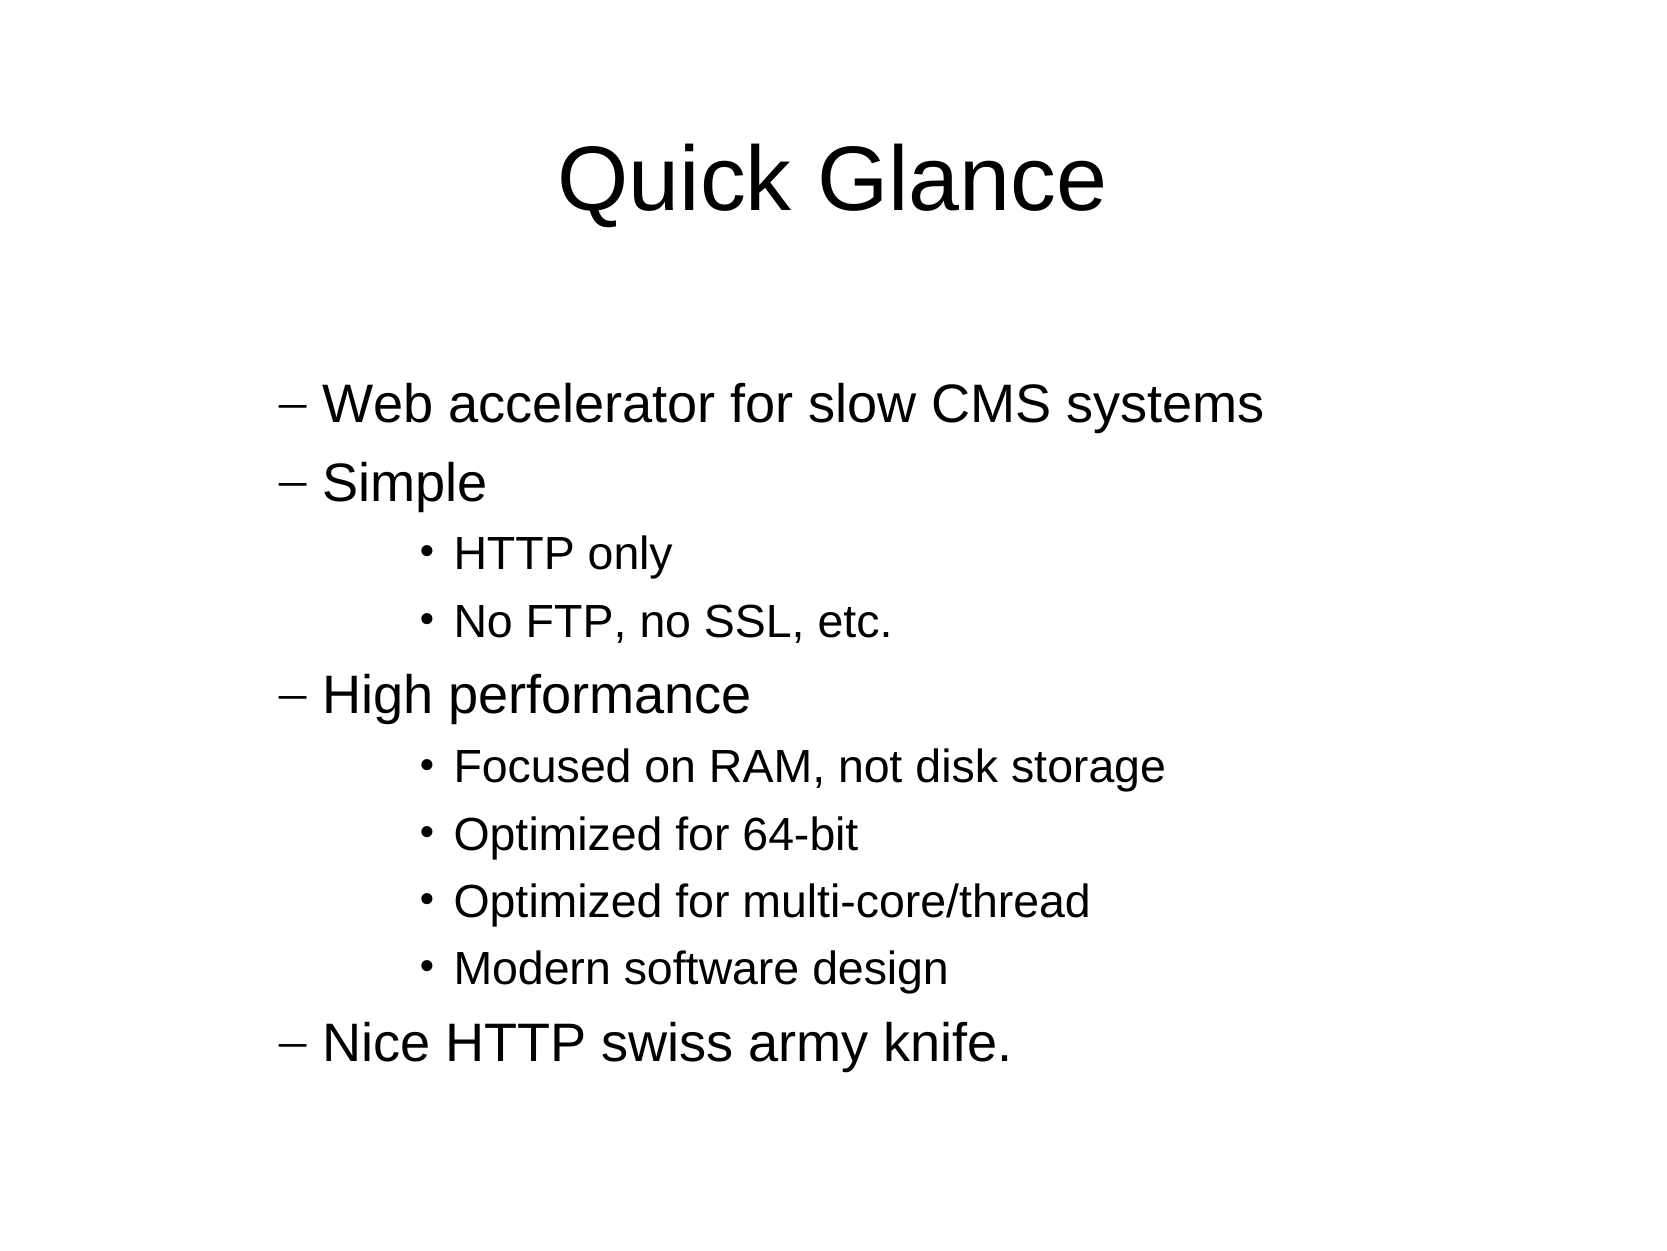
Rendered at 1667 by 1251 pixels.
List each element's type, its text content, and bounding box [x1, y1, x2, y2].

list Web accelerator for slow CMS systems Simple HTTP only No FTP, no SSL, etc. High performance Focused on RAM, not disk storage Optimized for 64-bit Optimized for multi-core/thread Modern software design Nice HTTP swiss army knife. [124, 360, 1541, 1086]
title Quick Glance [124, 110, 1541, 319]
